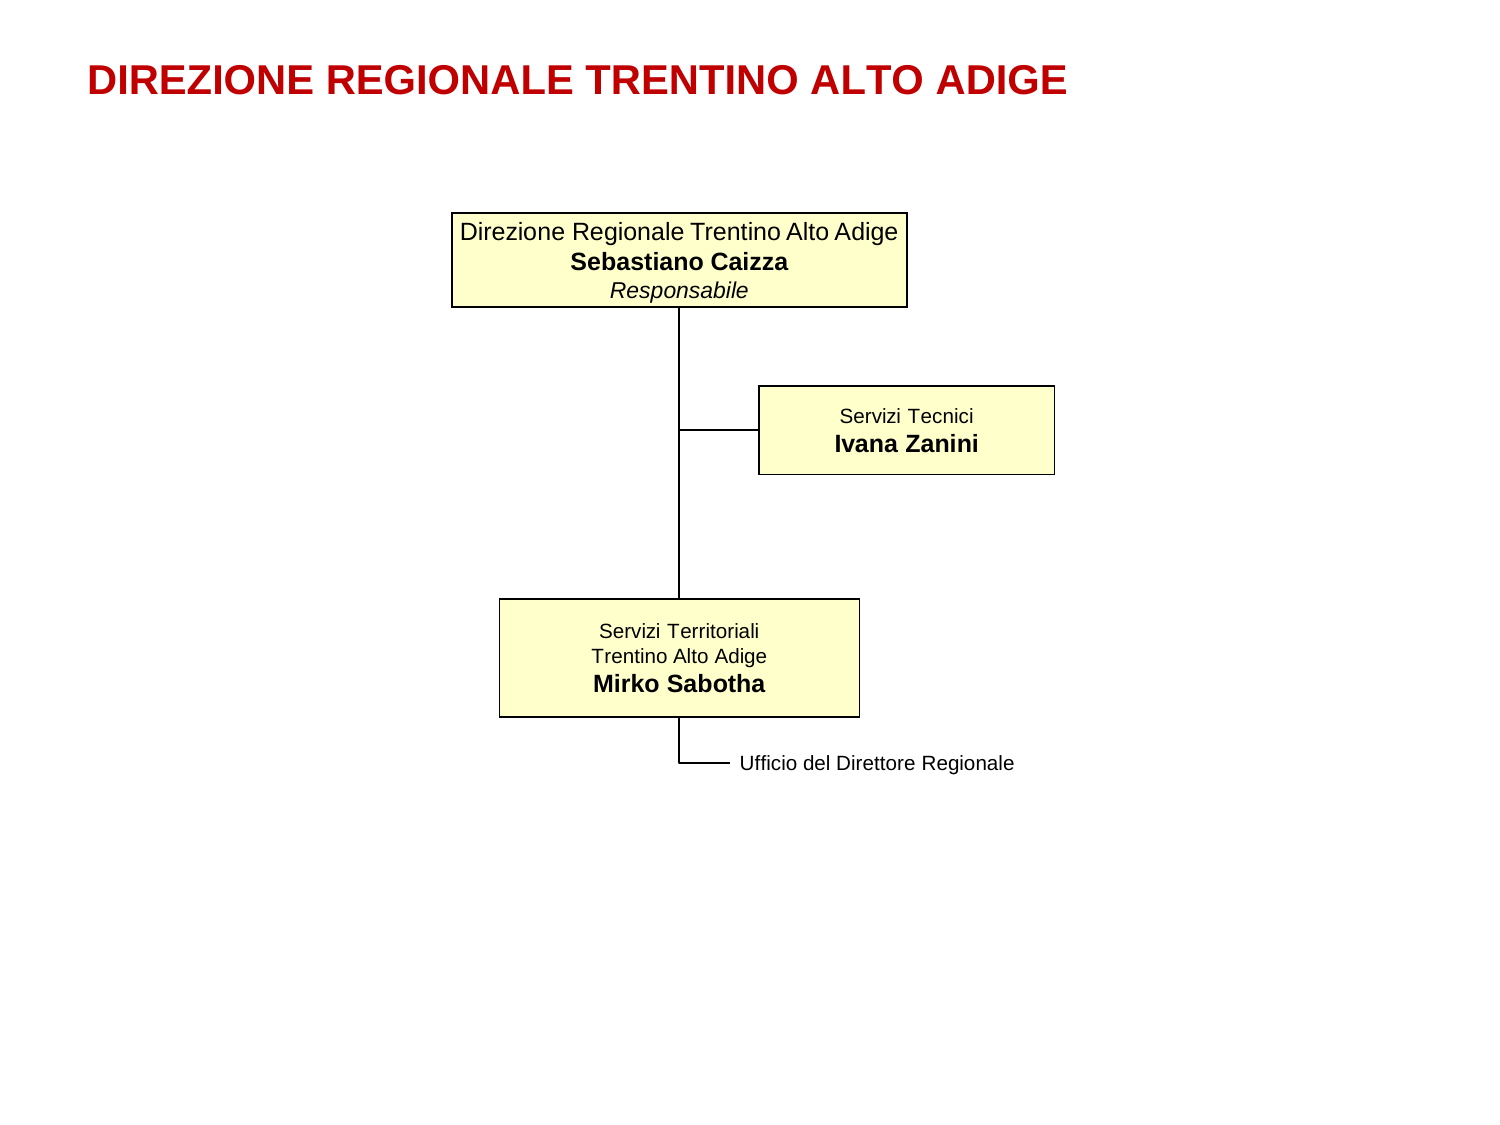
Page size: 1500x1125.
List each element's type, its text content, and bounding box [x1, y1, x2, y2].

title DIREZIONE REGIONALE TRENTINO ALTO ADIGE [72, 45, 1462, 128]
picture [445, 208, 1055, 788]
